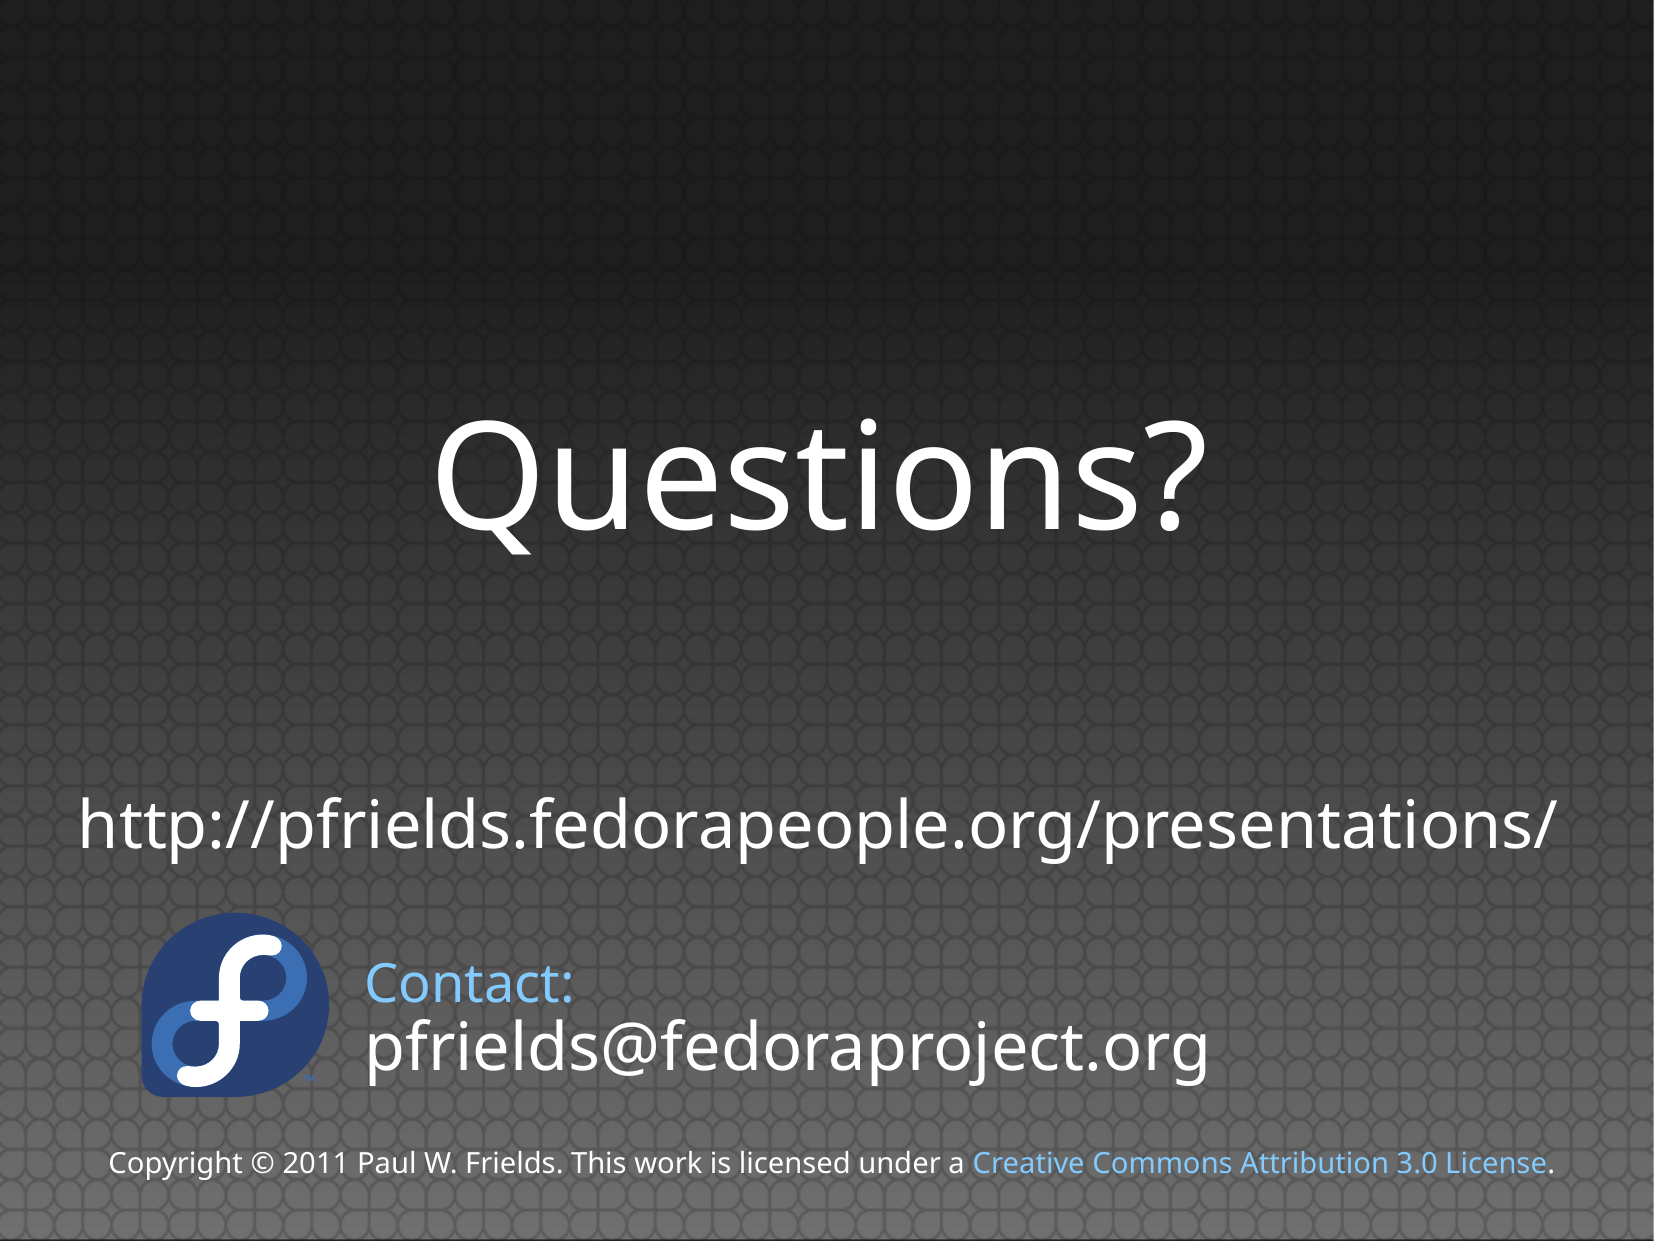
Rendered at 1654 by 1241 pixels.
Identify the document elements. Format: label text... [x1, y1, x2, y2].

text_box pfrields@fedoraproject.org [349, 992, 1455, 1082]
title Questions? http://pfrields.fedorapeople.org/presentations/ [75, 413, 1564, 824]
text_box Contact: [349, 937, 703, 1026]
text_box Copyright © 2011 Paul W. Frields. This work is licensed under a Creative Commons Attribution 3.0 License. [52, 1135, 1611, 1224]
picture [0, 0, 1654, 1241]
